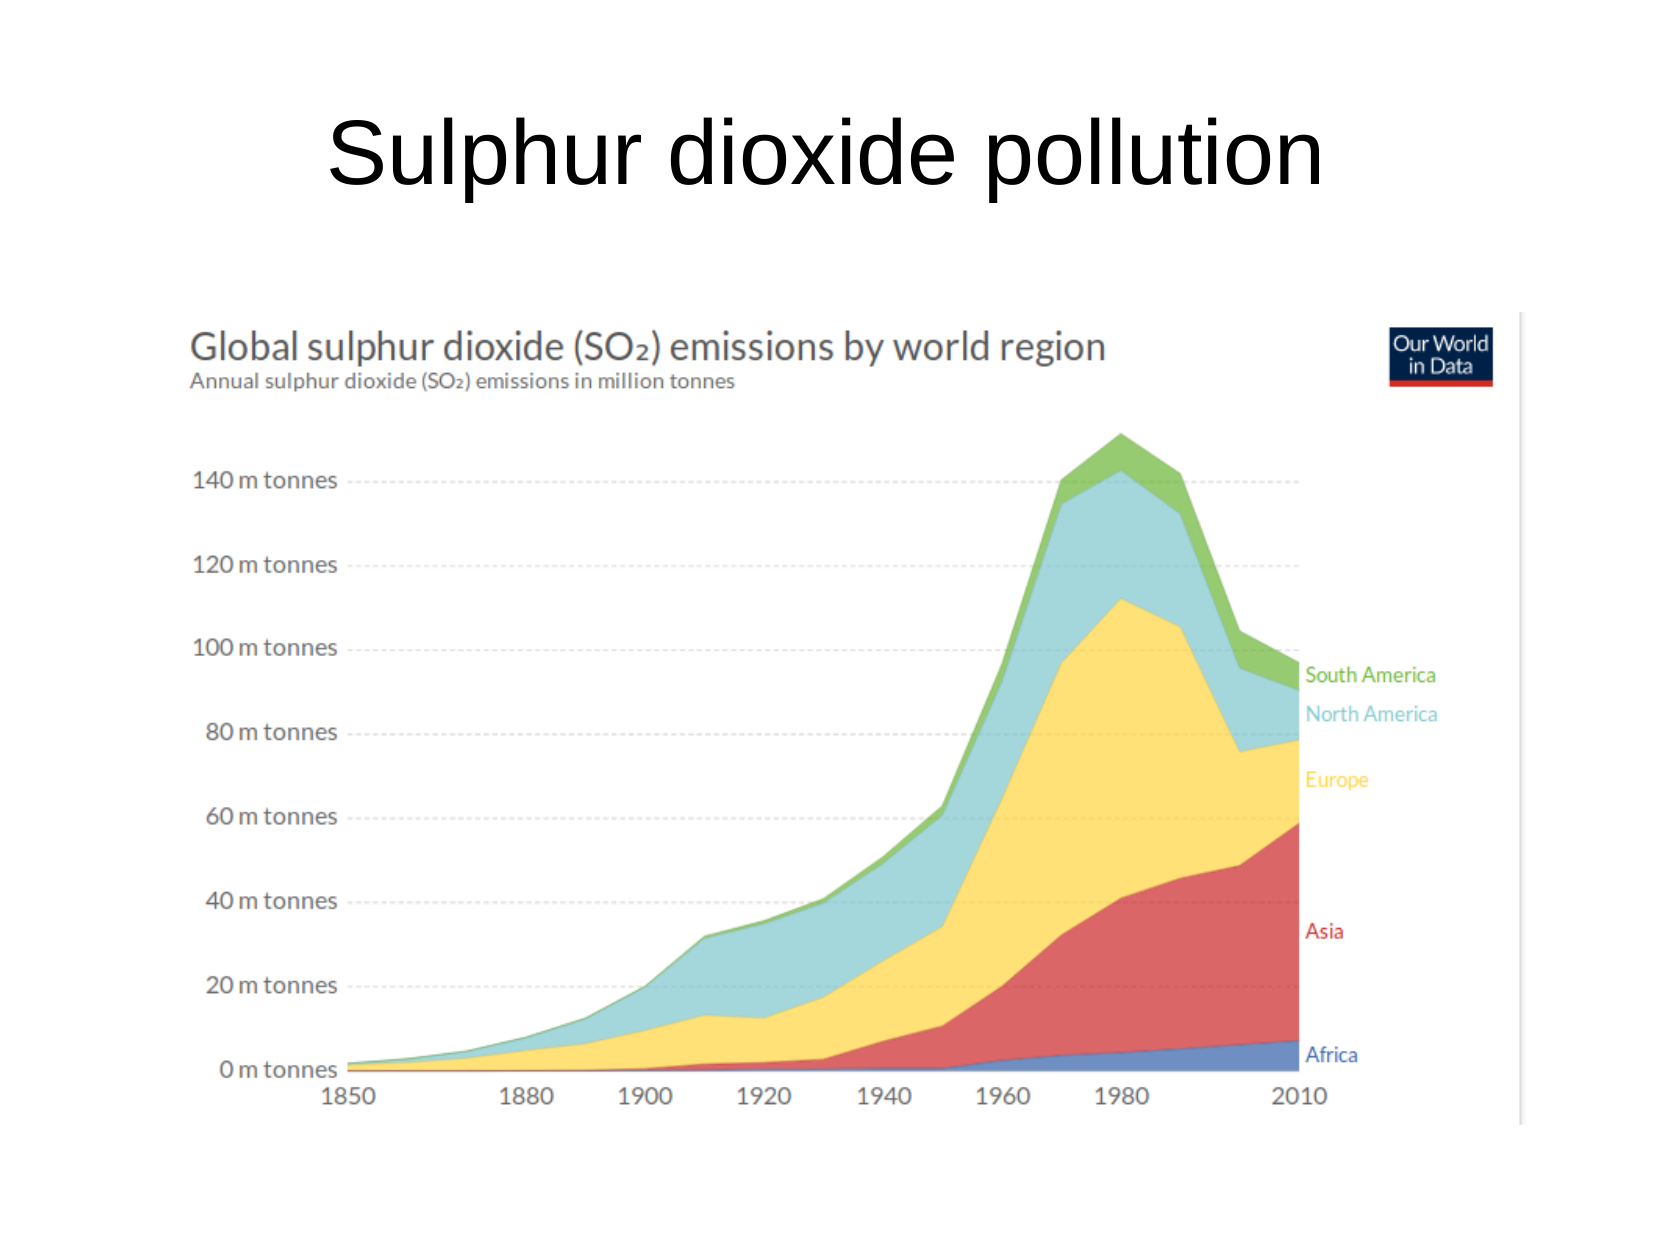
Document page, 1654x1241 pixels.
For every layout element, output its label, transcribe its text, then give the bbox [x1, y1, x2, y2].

title Sulphur dioxide pollution [82, 49, 1571, 257]
picture [165, 312, 1526, 1126]
